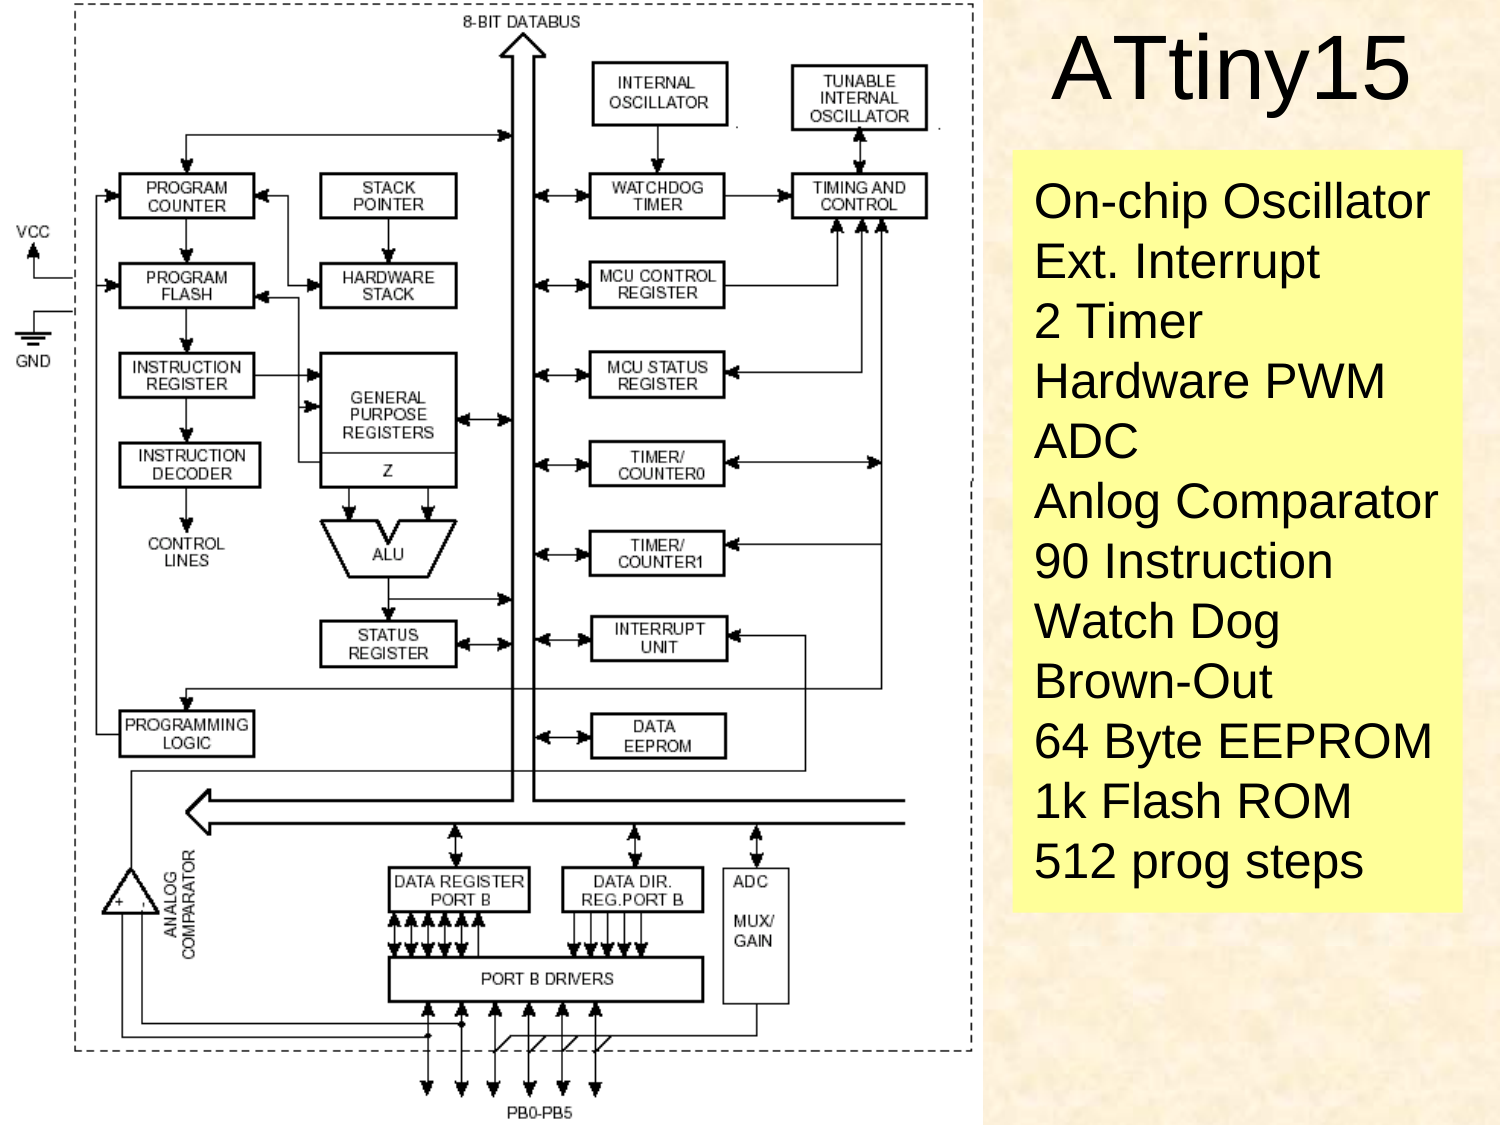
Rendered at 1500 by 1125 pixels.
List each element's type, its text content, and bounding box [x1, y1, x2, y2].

text_box [1012, 149, 1463, 913]
text_box On-chip Oscillator Ext. Interrupt 2 Timer Hardware PWM ADC Anlog Comparator 90 Instruction Watch Dog Brown-Out 64 Byte EEPROM 1k Flash ROM 512 prog steps [1019, 161, 1500, 957]
title ATtiny15 [983, 0, 1500, 137]
picture [0, 0, 1500, 1125]
